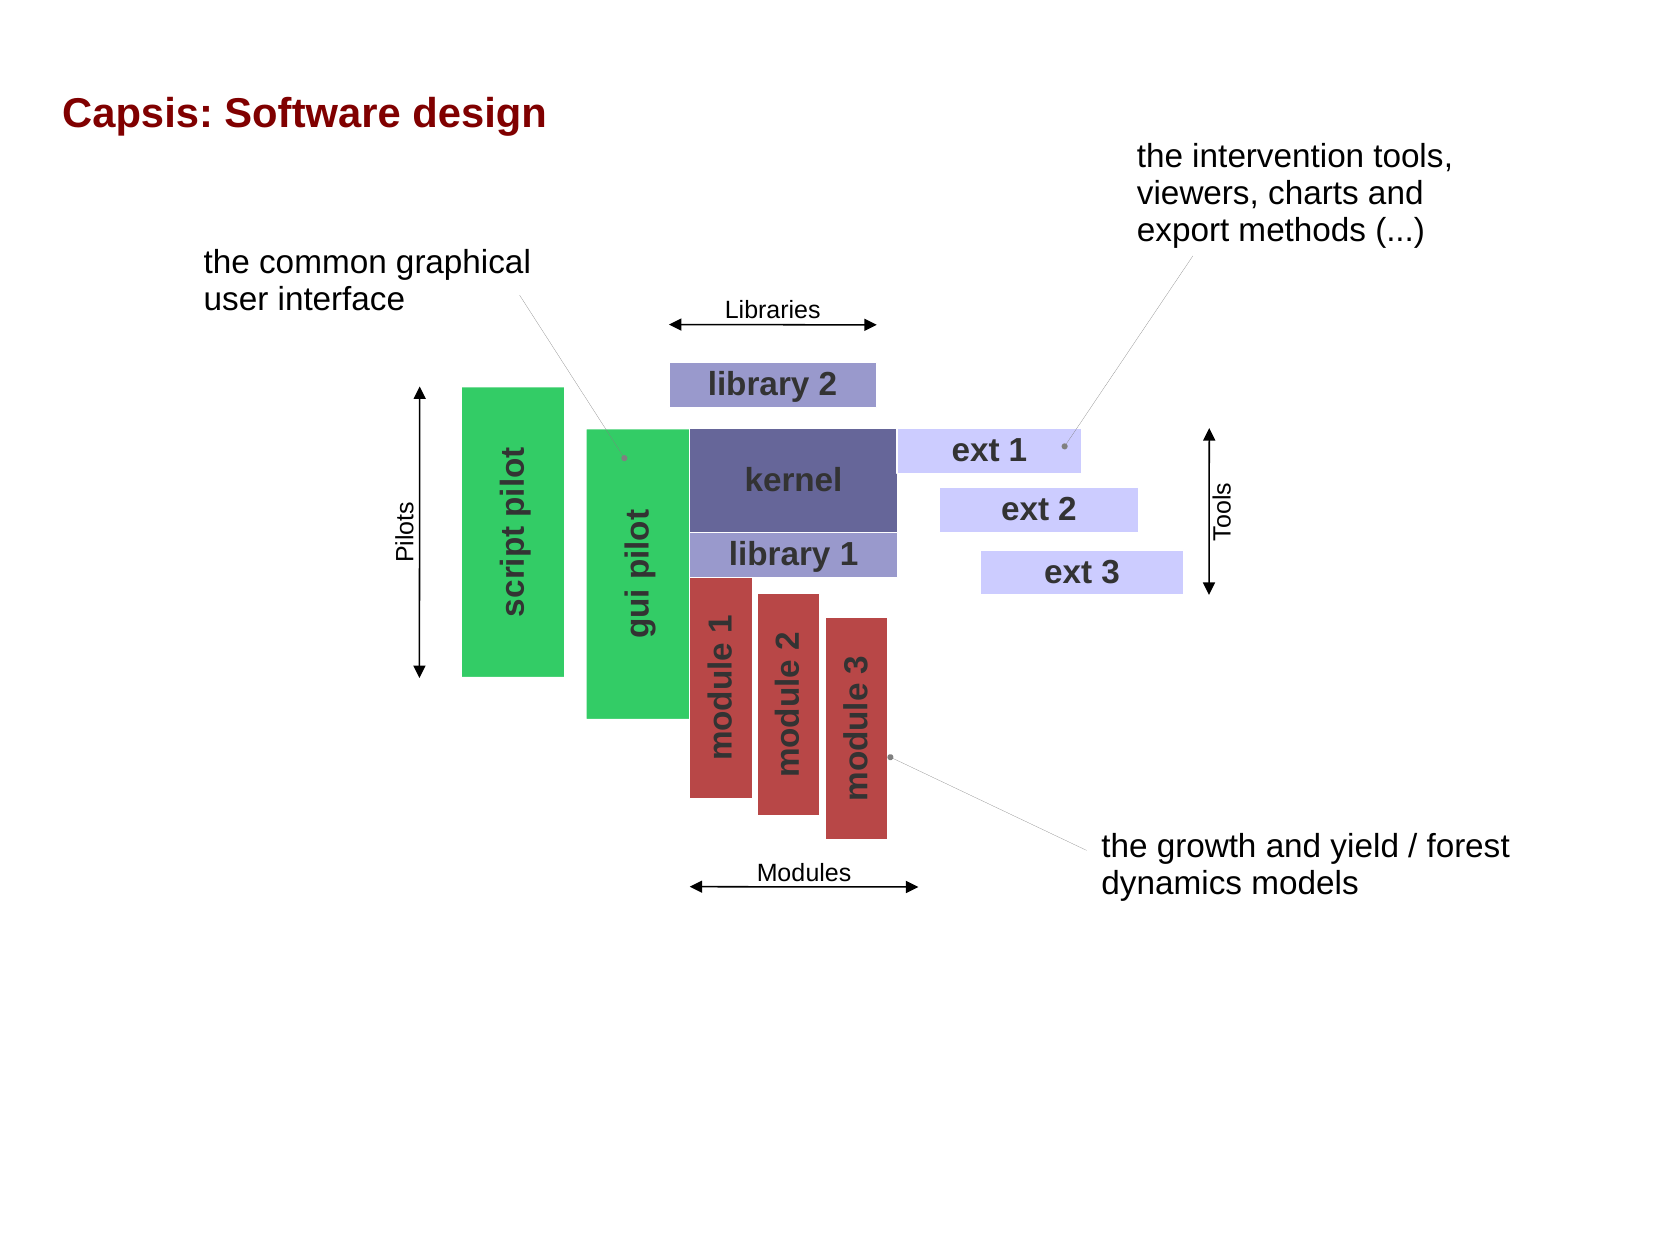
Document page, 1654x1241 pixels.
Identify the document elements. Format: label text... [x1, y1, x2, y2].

text_box ext 1 [897, 428, 1082, 474]
text_box script pilot [461, 386, 565, 678]
text_box Pilots [391, 386, 446, 678]
text_box Modules [689, 859, 919, 914]
text_box library 2 [668, 362, 877, 408]
text_box library 1 [689, 532, 898, 578]
text_box the growth and yield / forest dynamics models [1086, 820, 1536, 910]
text_box module 2 [757, 593, 820, 817]
text_box gui pilot [585, 428, 689, 720]
text_box module 3 [825, 617, 888, 840]
text_box Libraries [668, 297, 877, 352]
text_box the intervention tools, viewers, charts and export methods (...) [1122, 129, 1524, 256]
text_box Capsis: Software design [47, 82, 1418, 144]
text_box kernel [689, 428, 898, 532]
text_box ext 3 [980, 549, 1180, 595]
text_box module 1 [689, 578, 753, 799]
text_box ext 2 [938, 487, 1139, 533]
text_box the common graphical user interface [188, 236, 567, 326]
text_box Tools [1180, 428, 1237, 596]
